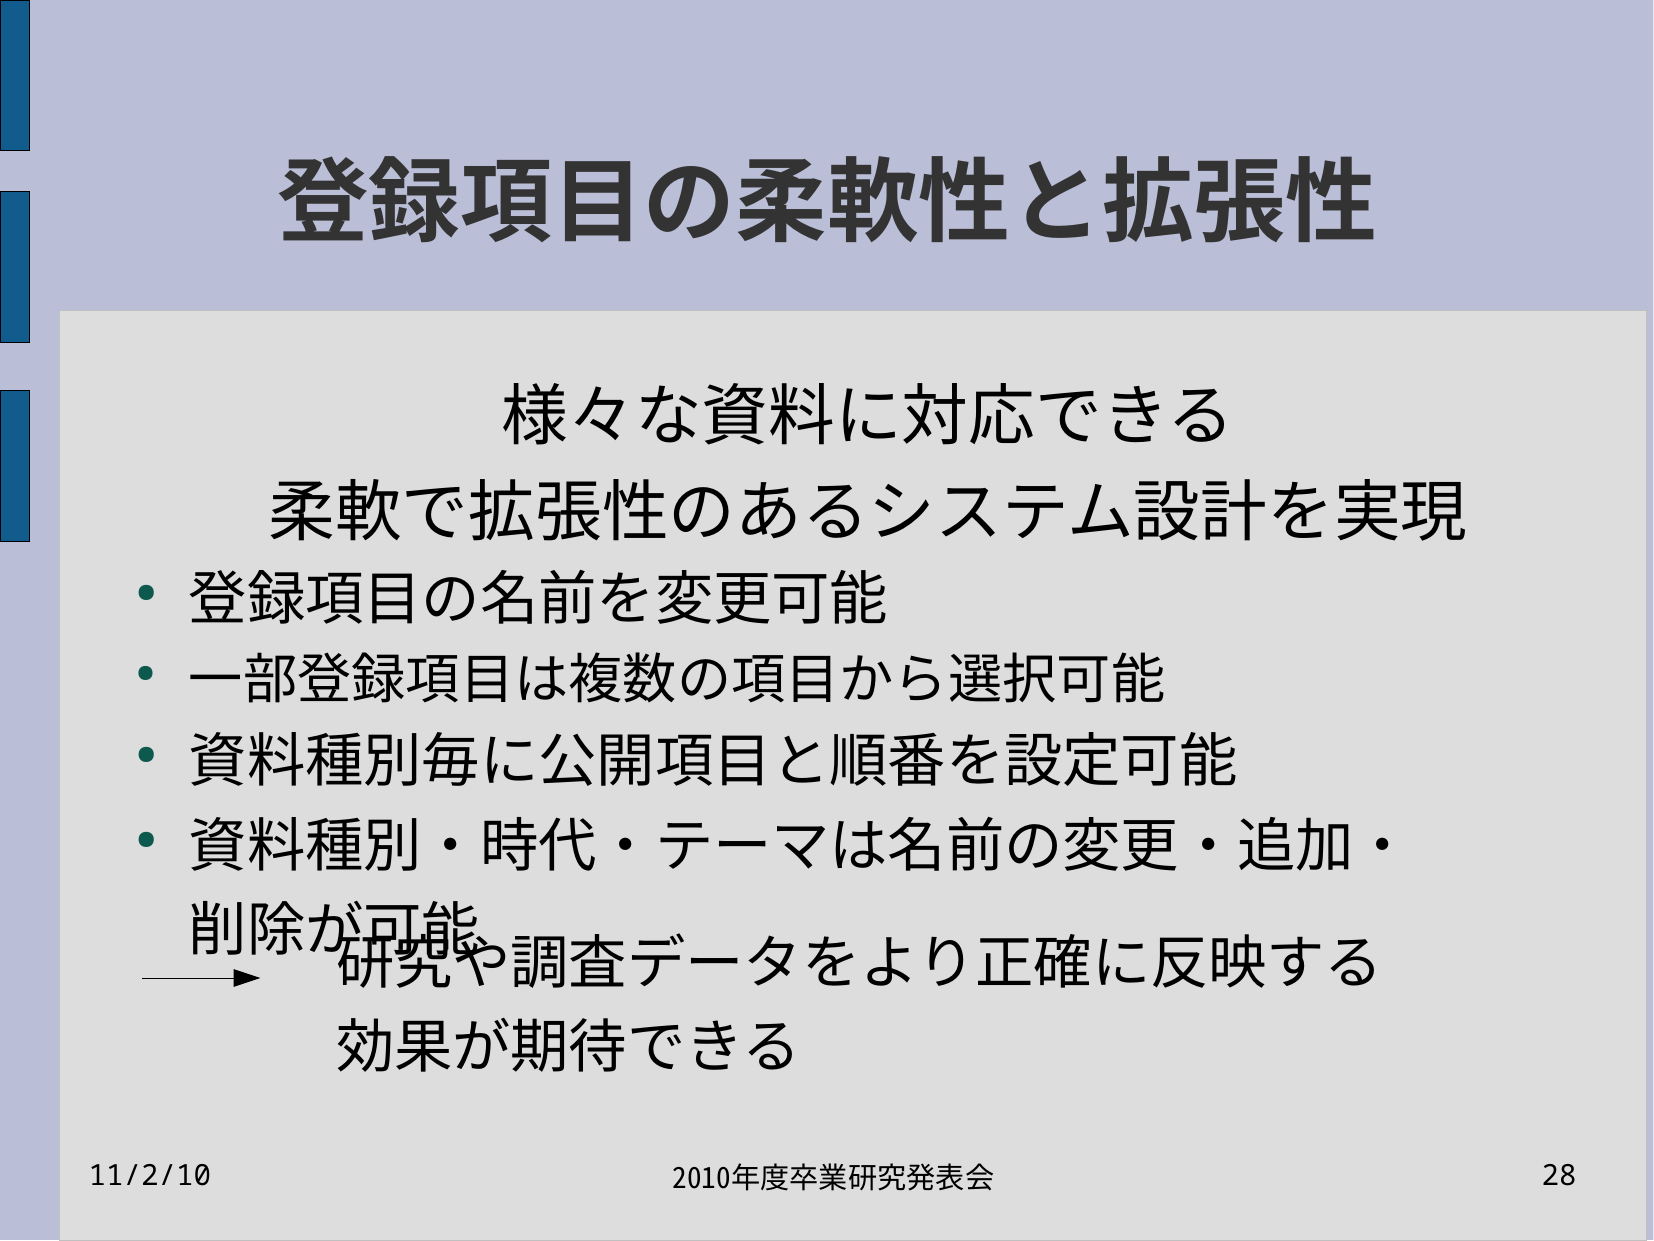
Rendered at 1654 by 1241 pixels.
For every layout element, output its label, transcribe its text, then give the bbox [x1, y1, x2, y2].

list 登録項目の名前を変更可能 一部登録項目は複数の項目から選択可能 資料種別毎に公開項目と順番を設定可能 資料種別・時代・テーマは名前の変更・追加・ 削除が可能 [118, 472, 1531, 945]
title 登録項目の柔軟性と拡張性 [121, 91, 1534, 299]
text_box 様々な資料に対応できる 柔軟で拡張性のあるシステム設計を実現 [147, 354, 1565, 503]
text_box 研究や調査データをより正確に反映する効果が期待できる [321, 908, 1444, 1078]
